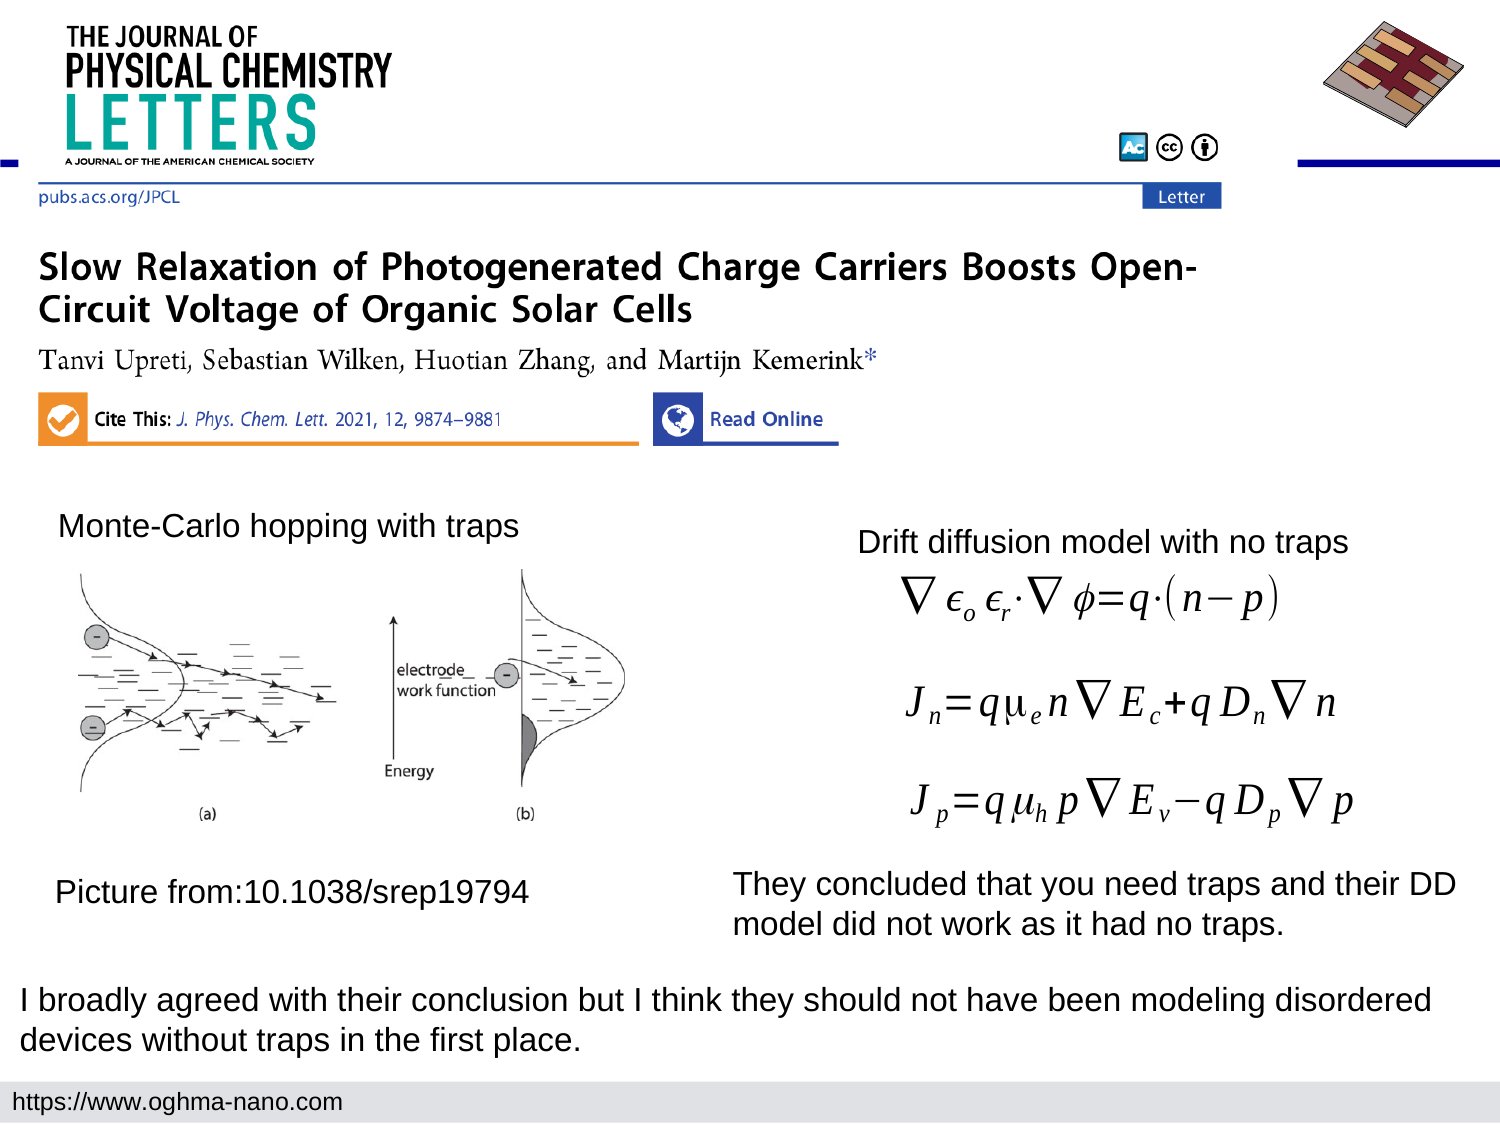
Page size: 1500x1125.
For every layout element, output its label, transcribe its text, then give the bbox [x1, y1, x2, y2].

text_box Drift diffusion model with no traps [842, 512, 1500, 768]
chart [897, 677, 1343, 733]
text_box They concluded that you need traps and their DD model did not work as it had no traps. [717, 854, 1490, 971]
picture [18, 14, 1298, 452]
text_box I broadly agreed with their conclusion but I think they should not have been modeling disordered devices without traps in the first place. [4, 971, 1500, 1125]
picture [78, 752, 625, 821]
chart [892, 572, 1287, 629]
text_box Picture from:10.1038/srep19794 [40, 863, 717, 971]
text_box Monte-Carlo hopping with traps [43, 496, 816, 752]
chart [902, 775, 1362, 832]
